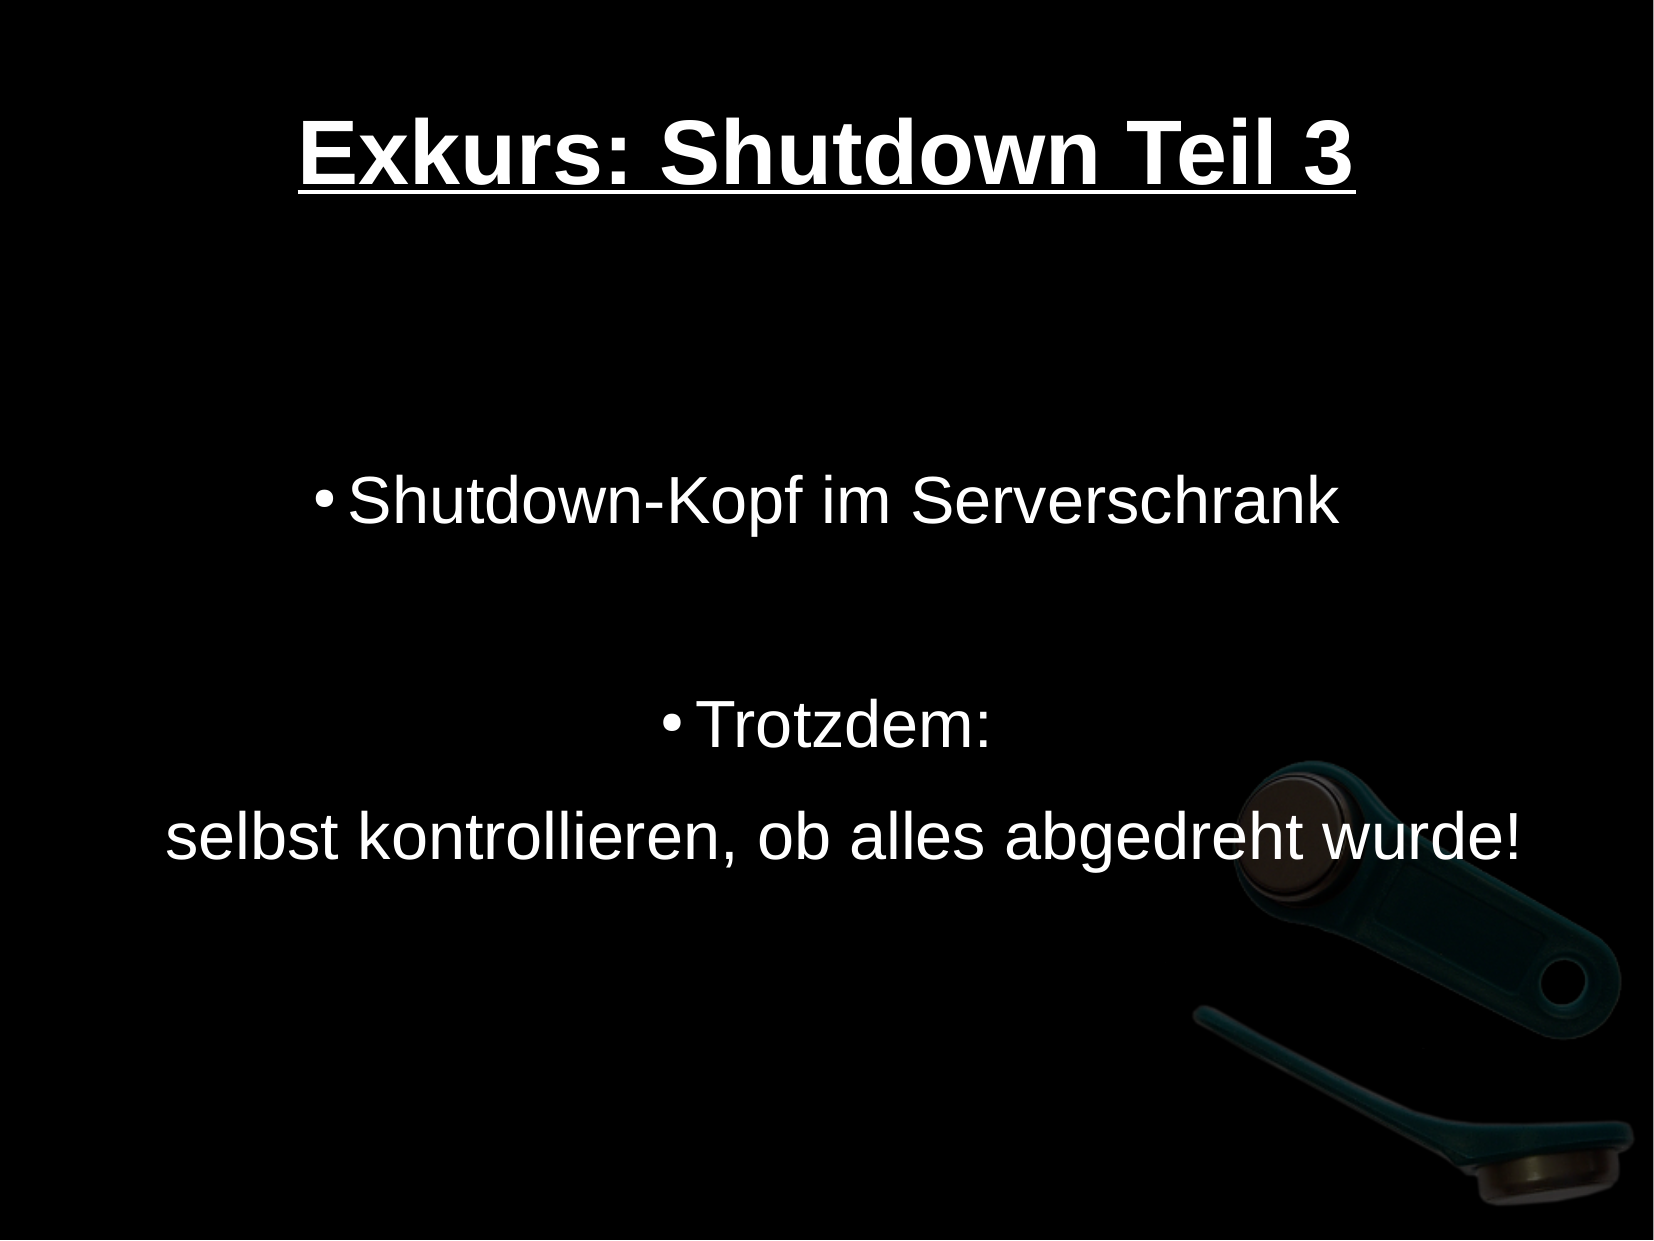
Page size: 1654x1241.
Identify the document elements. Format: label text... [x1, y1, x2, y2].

picture [1150, 732, 1654, 1236]
title Exkurs: Shutdown Teil 3 [82, 49, 1571, 257]
subtitle Shutdown-Kopf im Serverschrank Trotzdem: selbst kontrollieren, ob alles abgedreht wurde! [82, 290, 1571, 1010]
